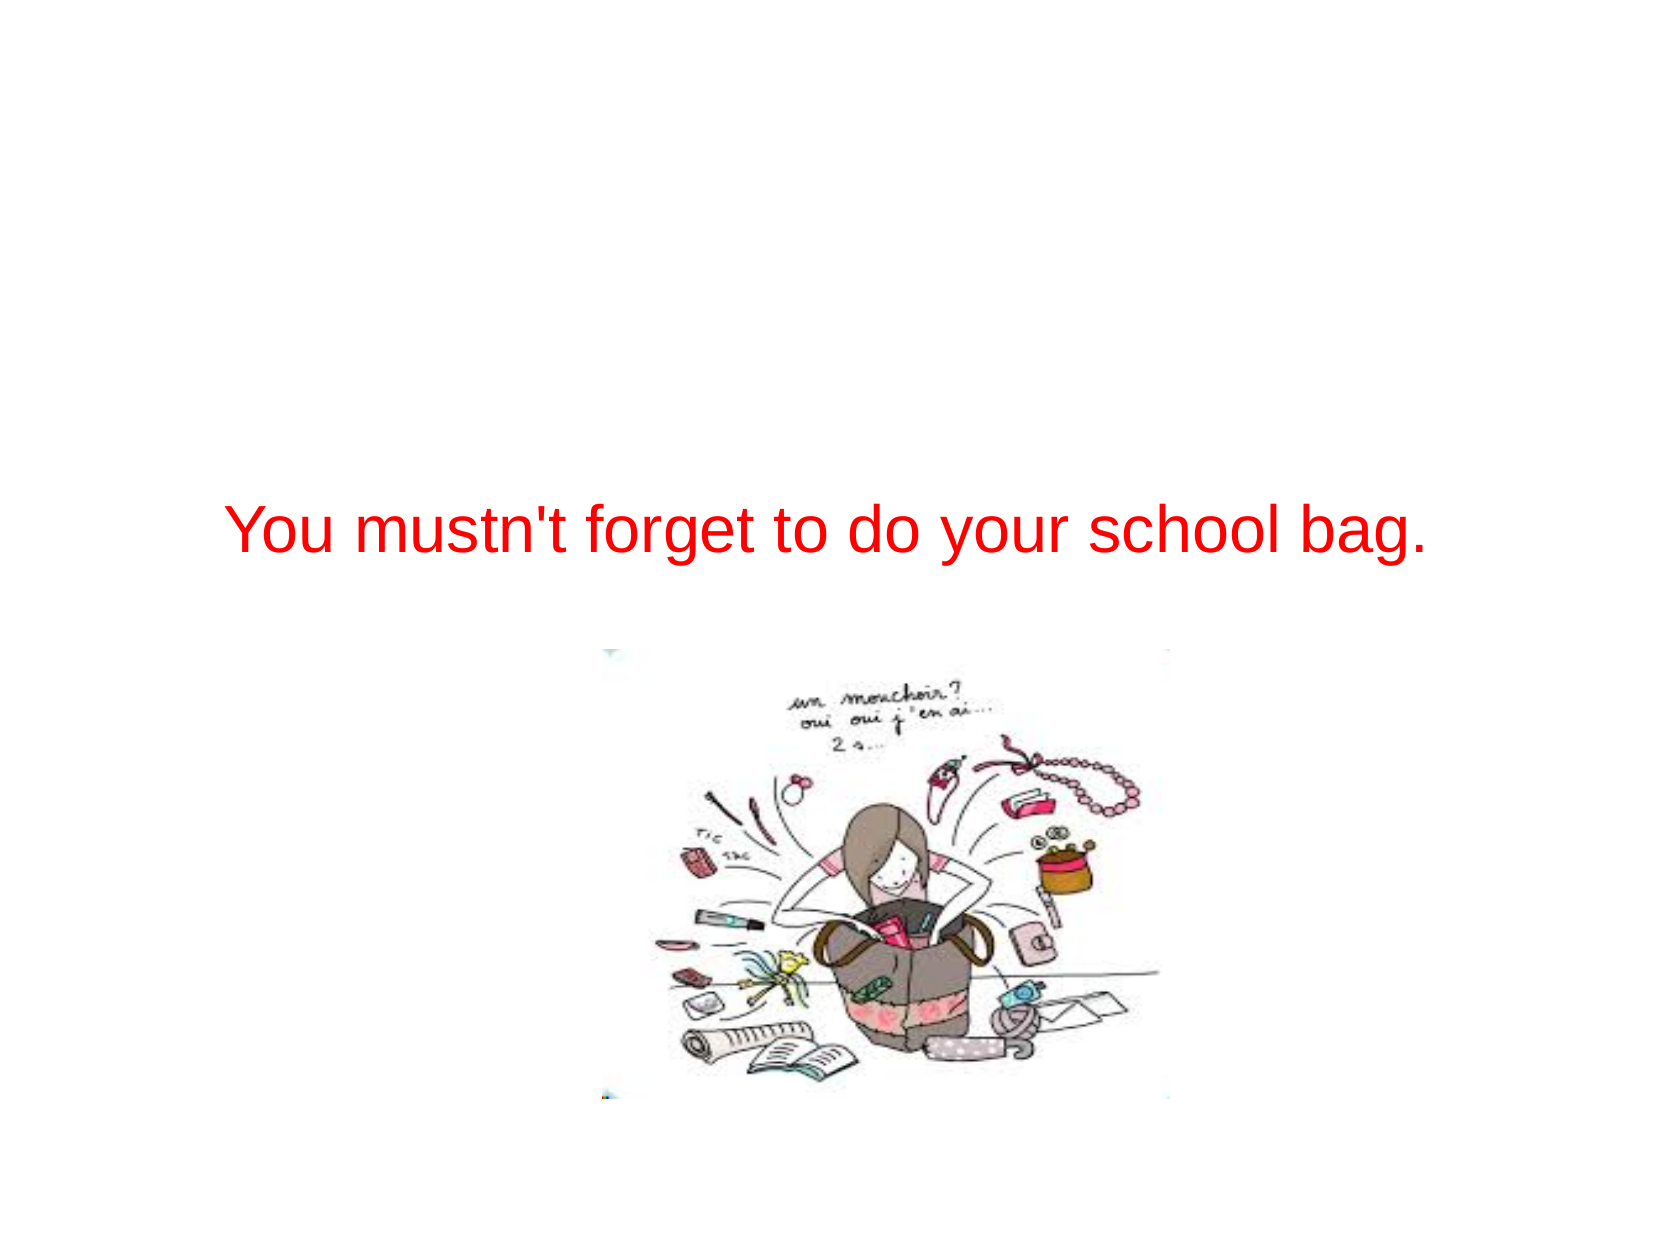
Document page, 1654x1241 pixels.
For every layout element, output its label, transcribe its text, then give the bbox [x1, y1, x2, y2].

picture [602, 649, 1170, 1099]
subtitle You mustn't forget to do your school bag. [82, 49, 1571, 1010]
